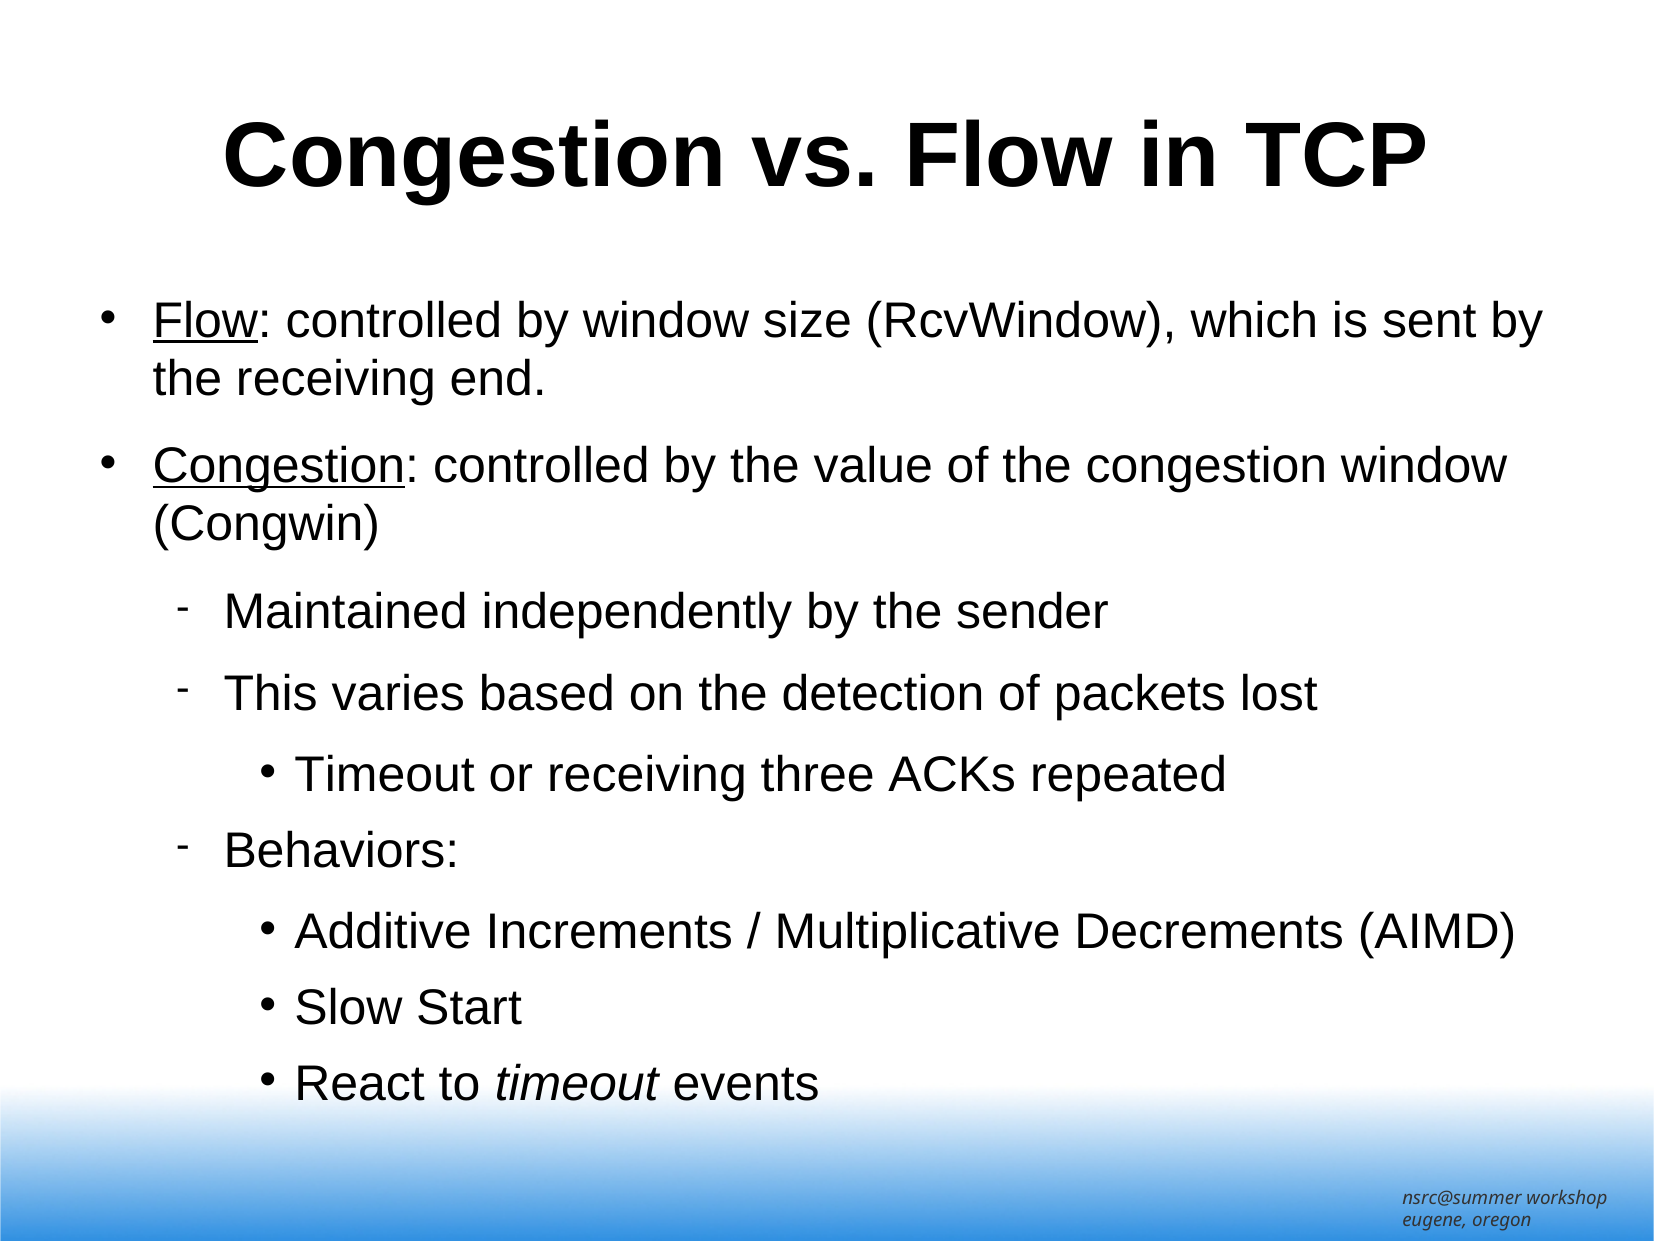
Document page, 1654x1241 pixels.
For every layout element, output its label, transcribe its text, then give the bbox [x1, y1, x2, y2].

picture [0, 1083, 1654, 1241]
list Flow: controlled by window size (RcvWindow), which is sent by the receiving end. Congestion: controlled by the value of the congestion window (Congwin) Maintained independently by the sender This varies based on the detection of packets lost Timeout or receiving three ACKs repeated Behaviors: Additive Increments / Multiplicative Decrements (AIMD) Slow Start React to timeout events [82, 290, 1571, 1109]
title Congestion vs. Flow in TCP [82, 49, 1571, 257]
